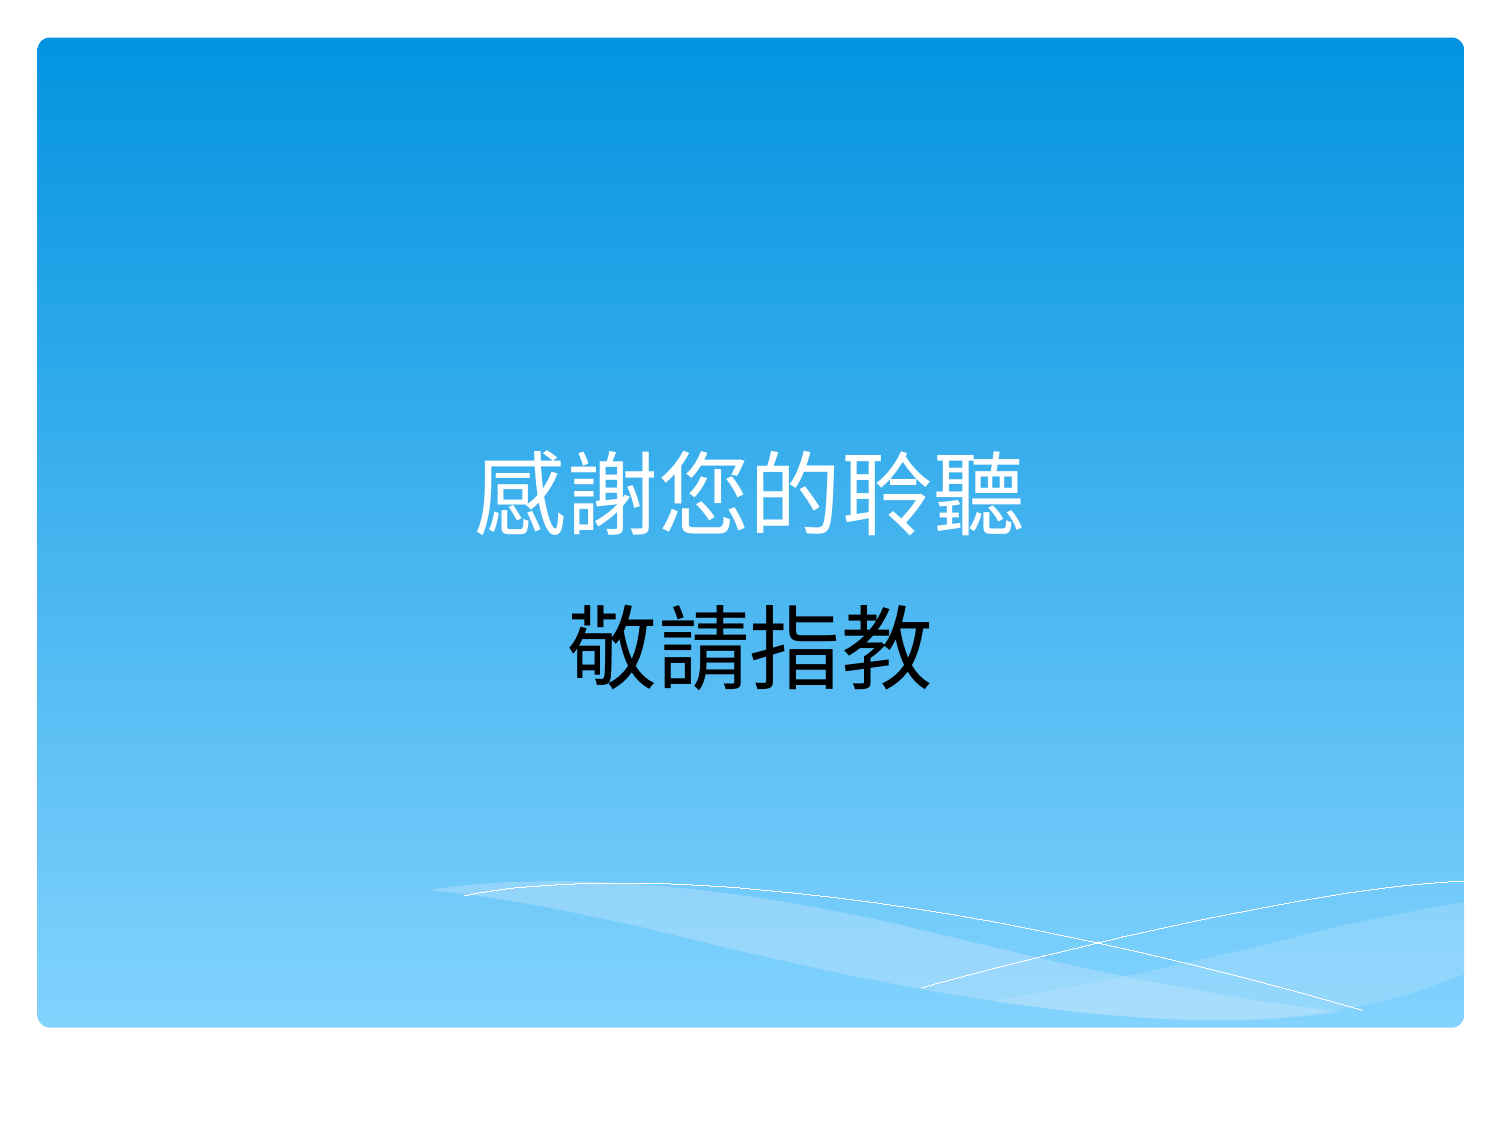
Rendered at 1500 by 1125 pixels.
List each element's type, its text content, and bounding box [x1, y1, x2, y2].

subtitle 敬請指教 [225, 583, 1276, 826]
title 感謝您的聆聽 [112, 262, 1388, 555]
